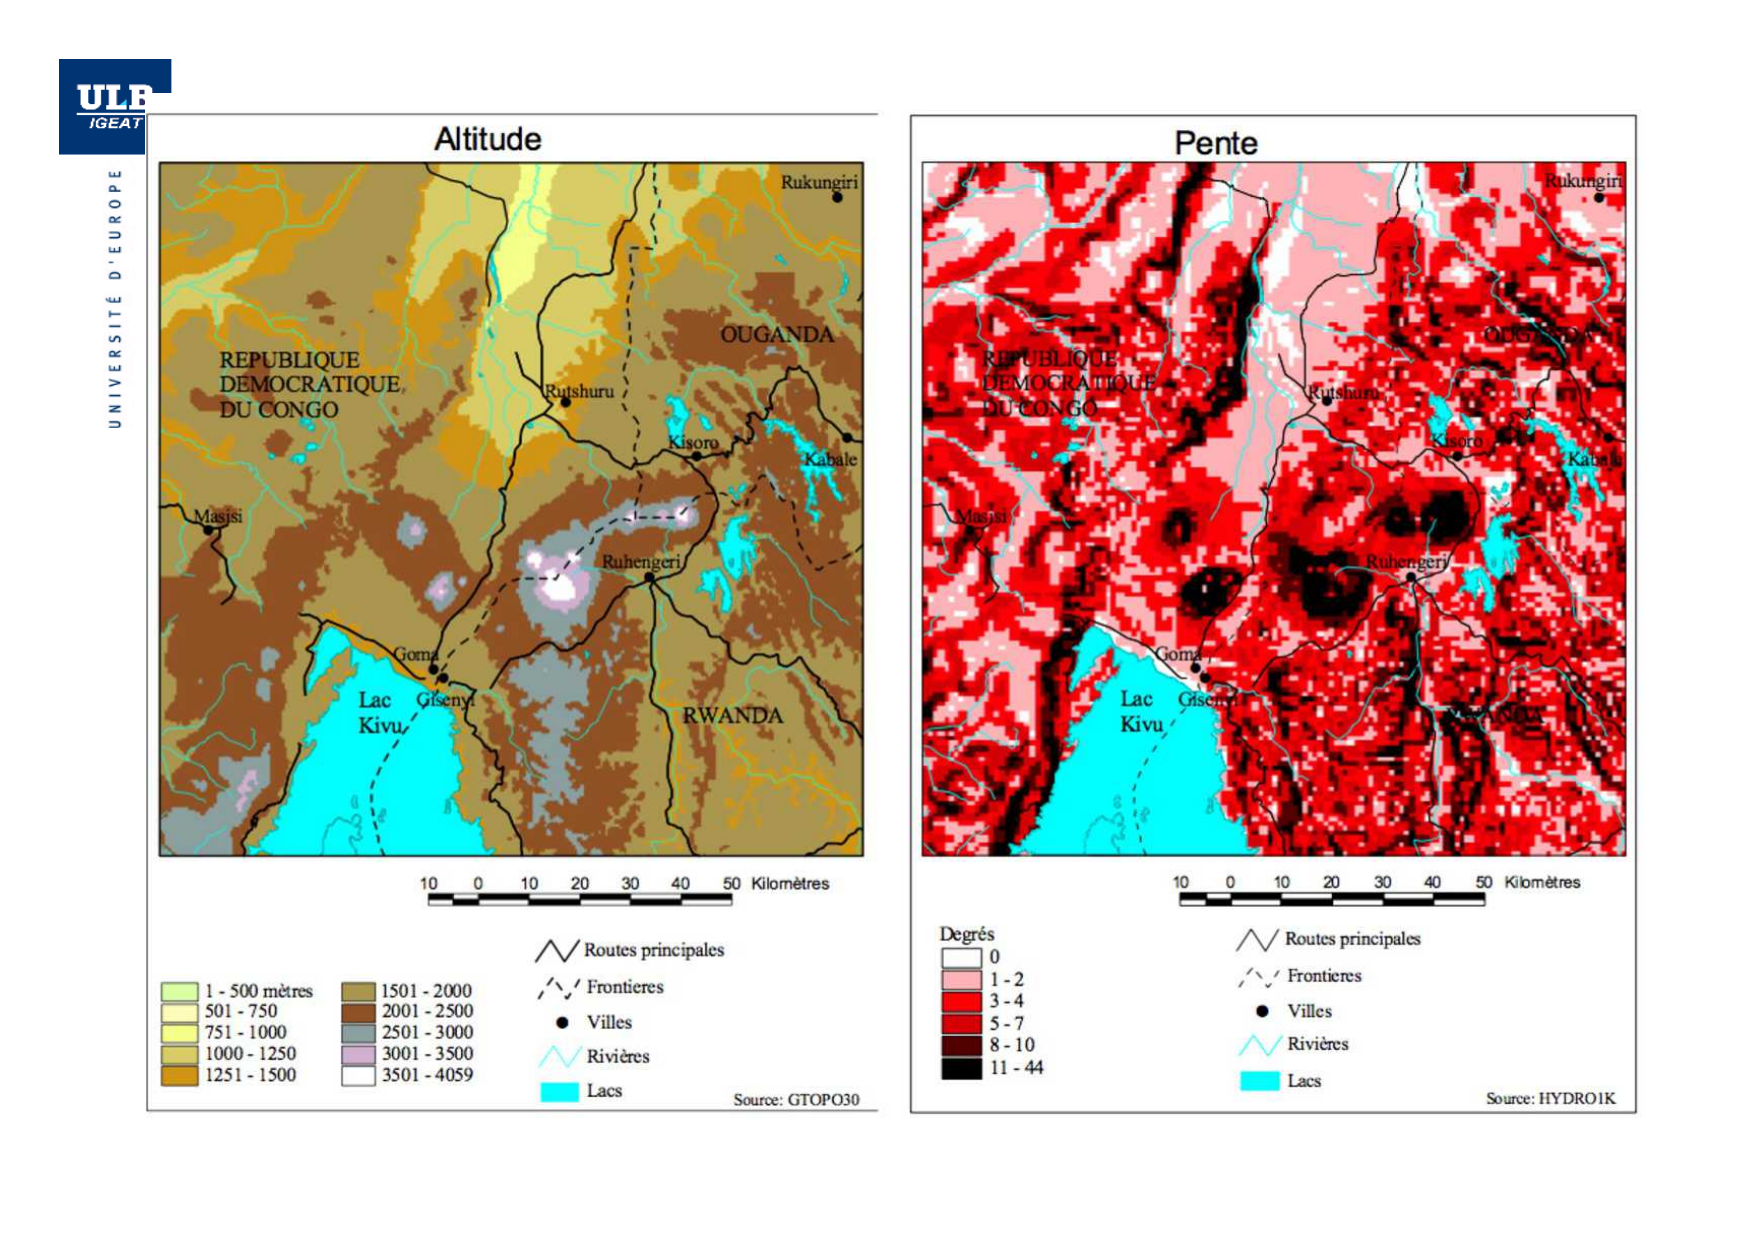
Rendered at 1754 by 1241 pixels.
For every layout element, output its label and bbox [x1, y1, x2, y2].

picture [59, 59, 1695, 1182]
